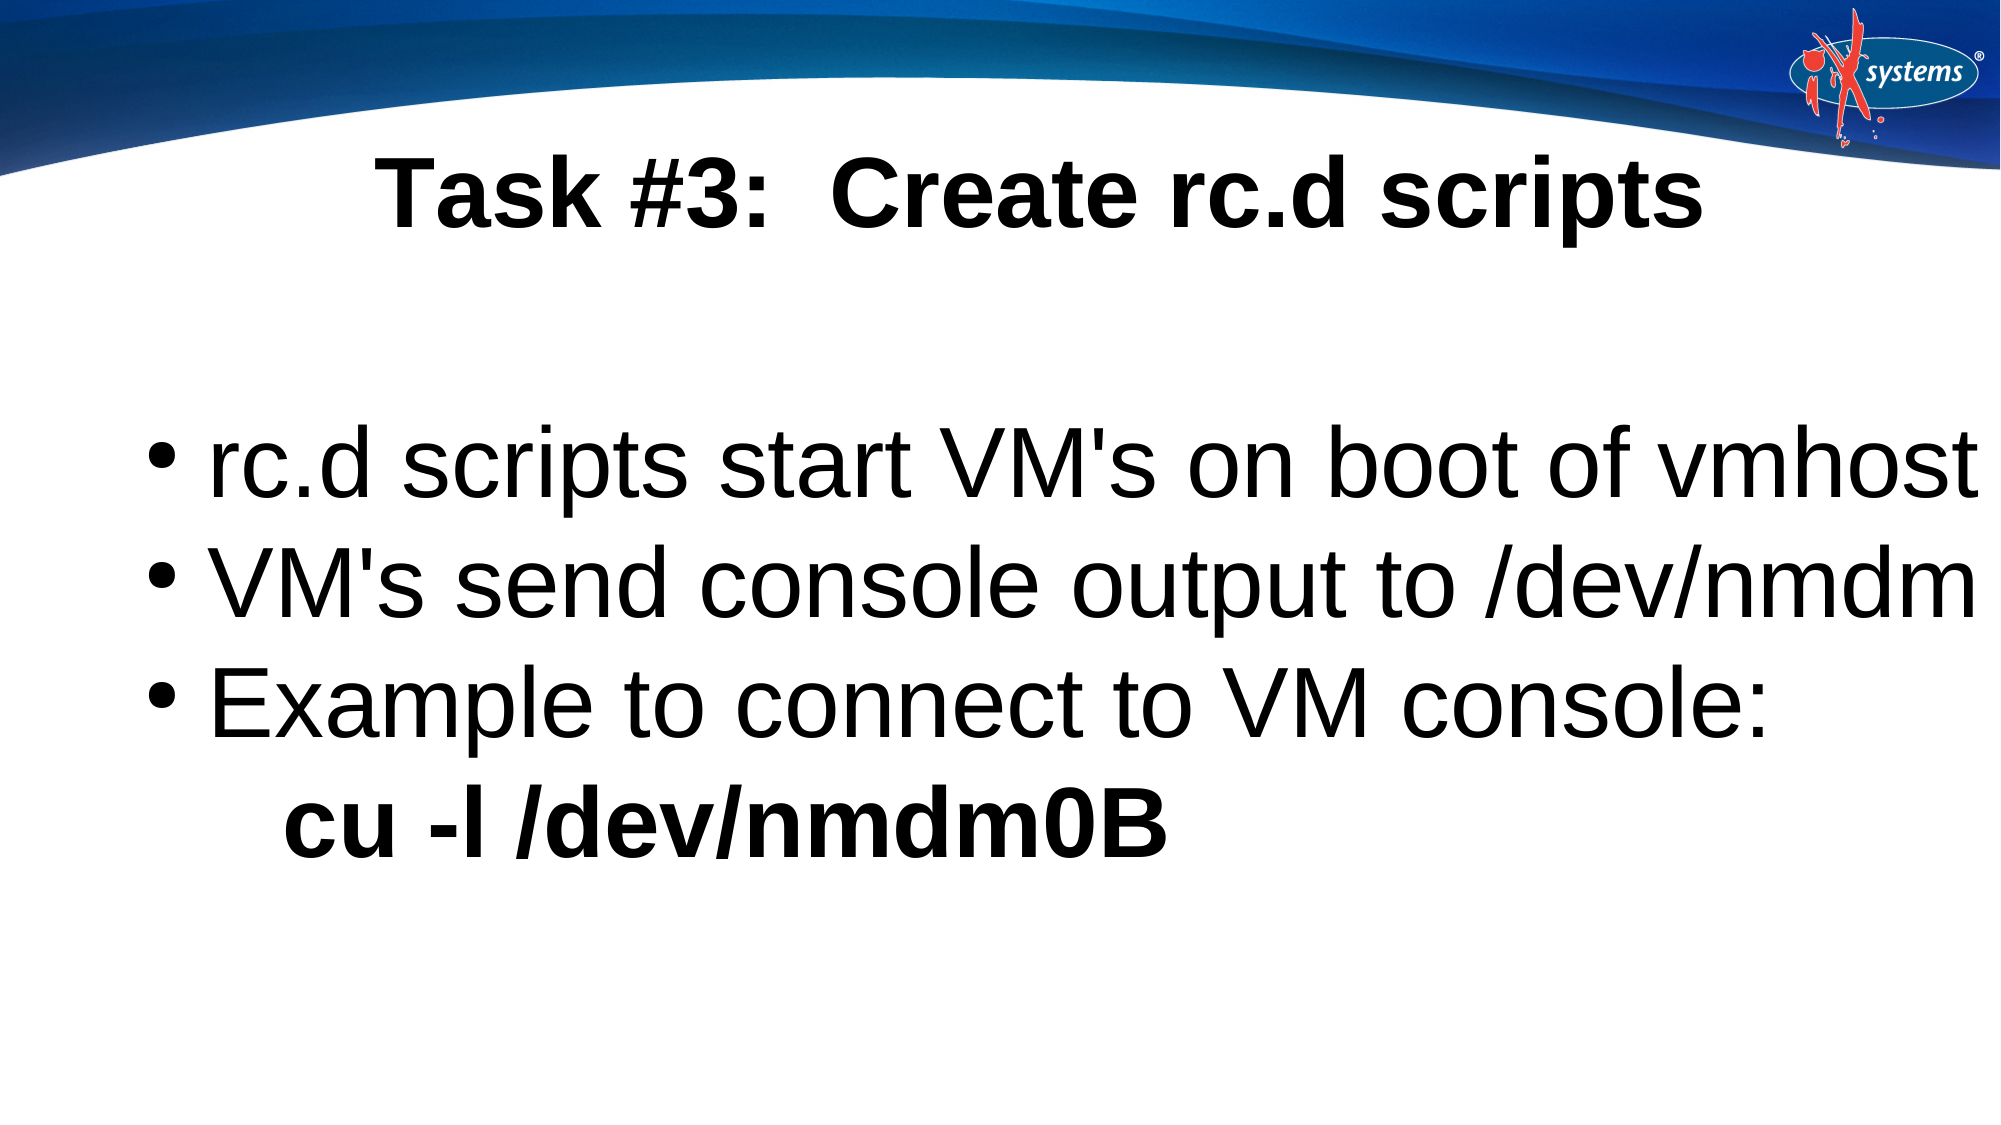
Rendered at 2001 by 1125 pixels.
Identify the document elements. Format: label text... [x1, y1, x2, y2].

text_box rc.d scripts start VM's on boot of vmhost VM's send console output to /dev/nmdm Example to connect to VM console: cu -l /dev/nmdm0B [129, 390, 1656, 885]
picture [0, 0, 2001, 1125]
text_box Task #3: Create rc.d scripts [360, 120, 1111, 255]
